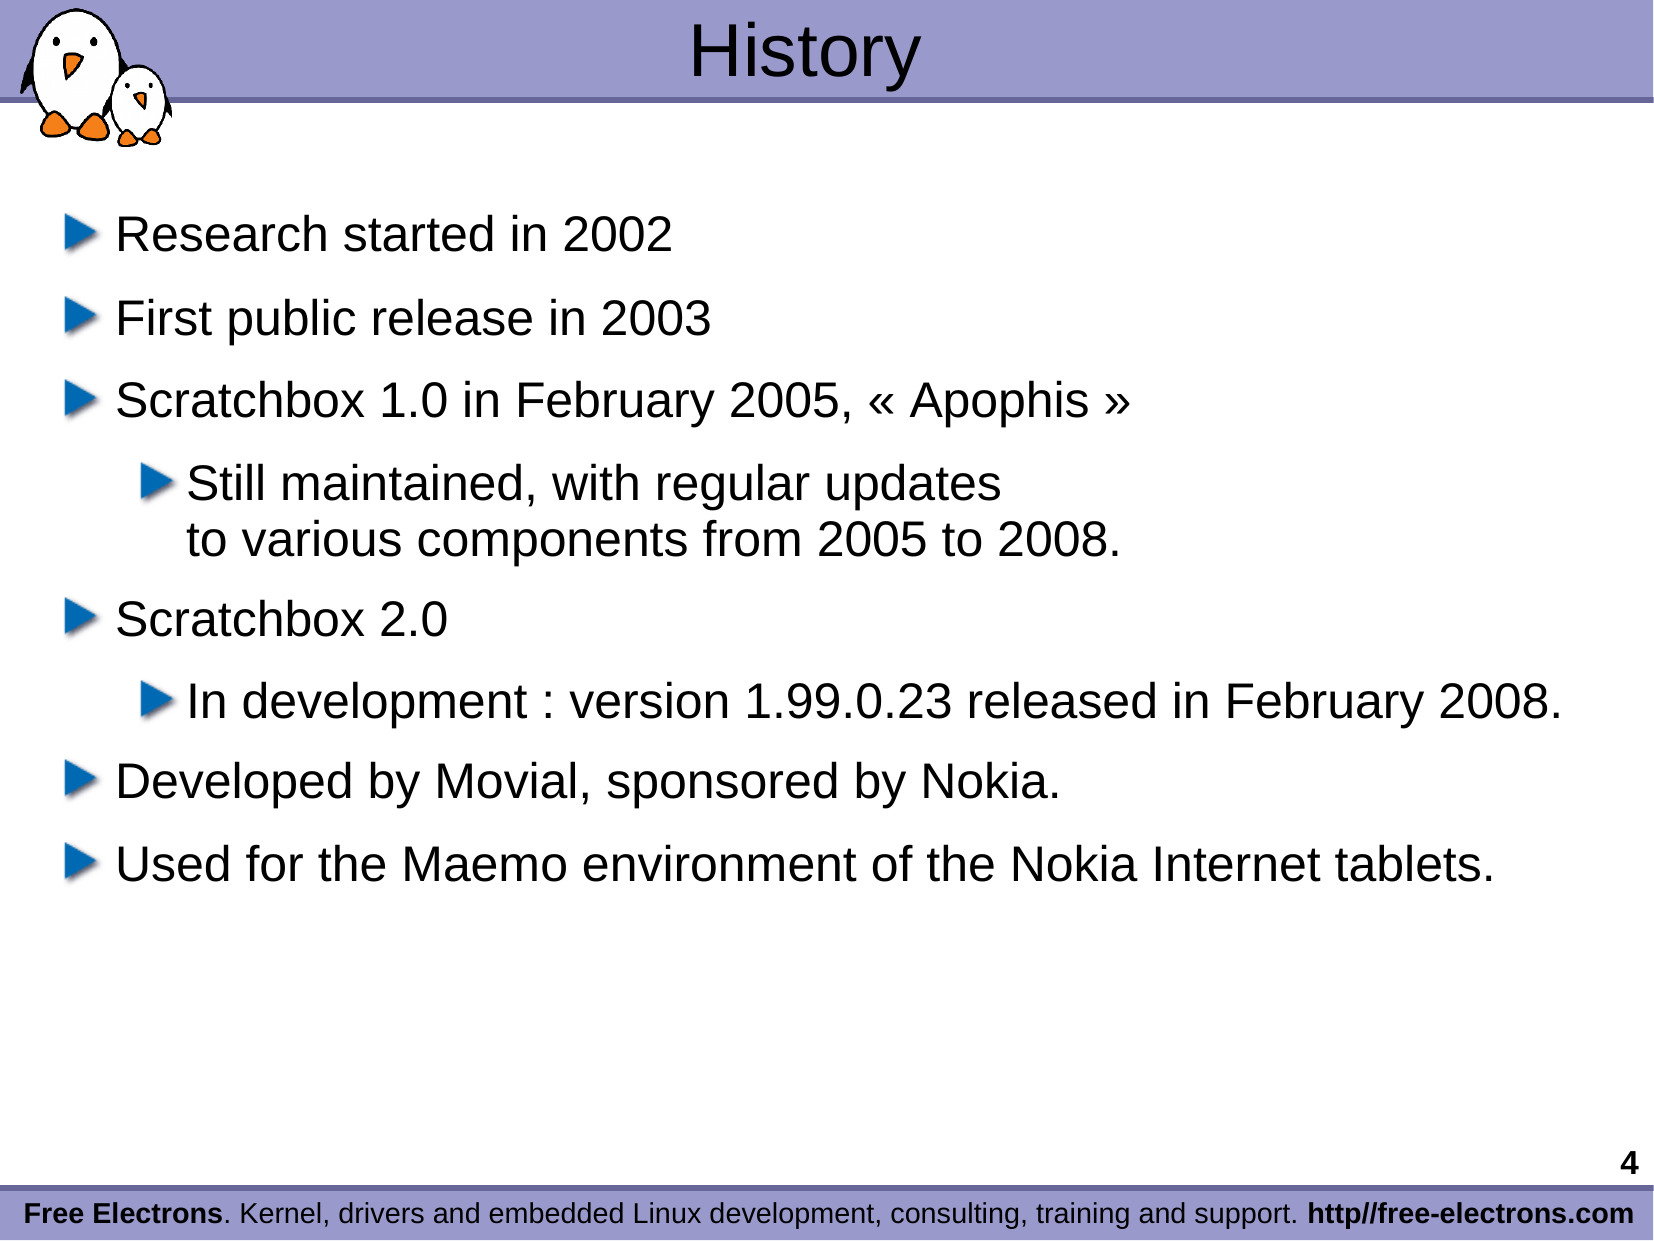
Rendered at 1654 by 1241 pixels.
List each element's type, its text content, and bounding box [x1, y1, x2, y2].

picture [20, 8, 172, 147]
list Research started in 2002 First public release in 2003 Scratchbox 1.0 in February 2005, « Apophis » Still maintained, with regular updates to various components from 2005 to 2008. Scratchbox 2.0 In development : version 1.99.0.23 released in February 2008. Developed by Movial, sponsored by Nokia. Used for the Maemo environment of the Nokia Internet tablets. [44, 206, 1625, 1057]
title History [60, 0, 1551, 101]
